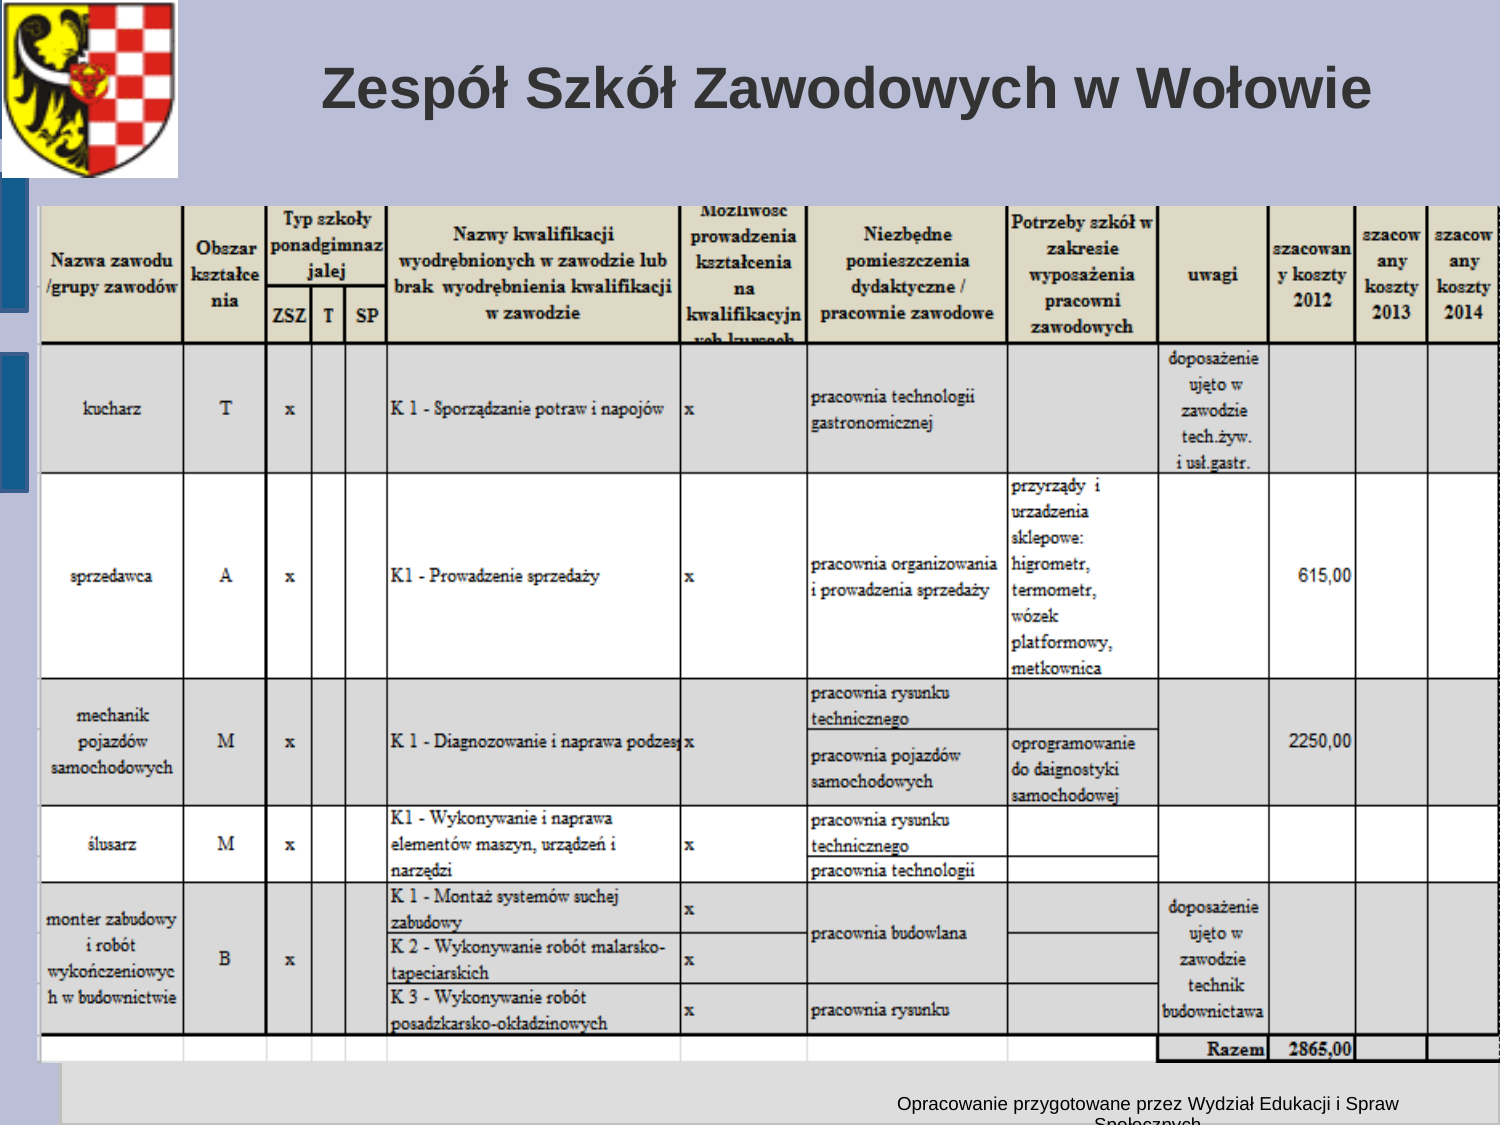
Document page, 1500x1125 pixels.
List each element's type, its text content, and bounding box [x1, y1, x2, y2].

chart [37, 206, 1500, 1063]
text_box Opracowanie przygotowane przez Wydział Edukacji i Spraw Społecznych [826, 1086, 1469, 1123]
picture [2, 0, 178, 178]
title Zespół Szkół Zawodowych w Wołowie [206, 29, 1488, 148]
